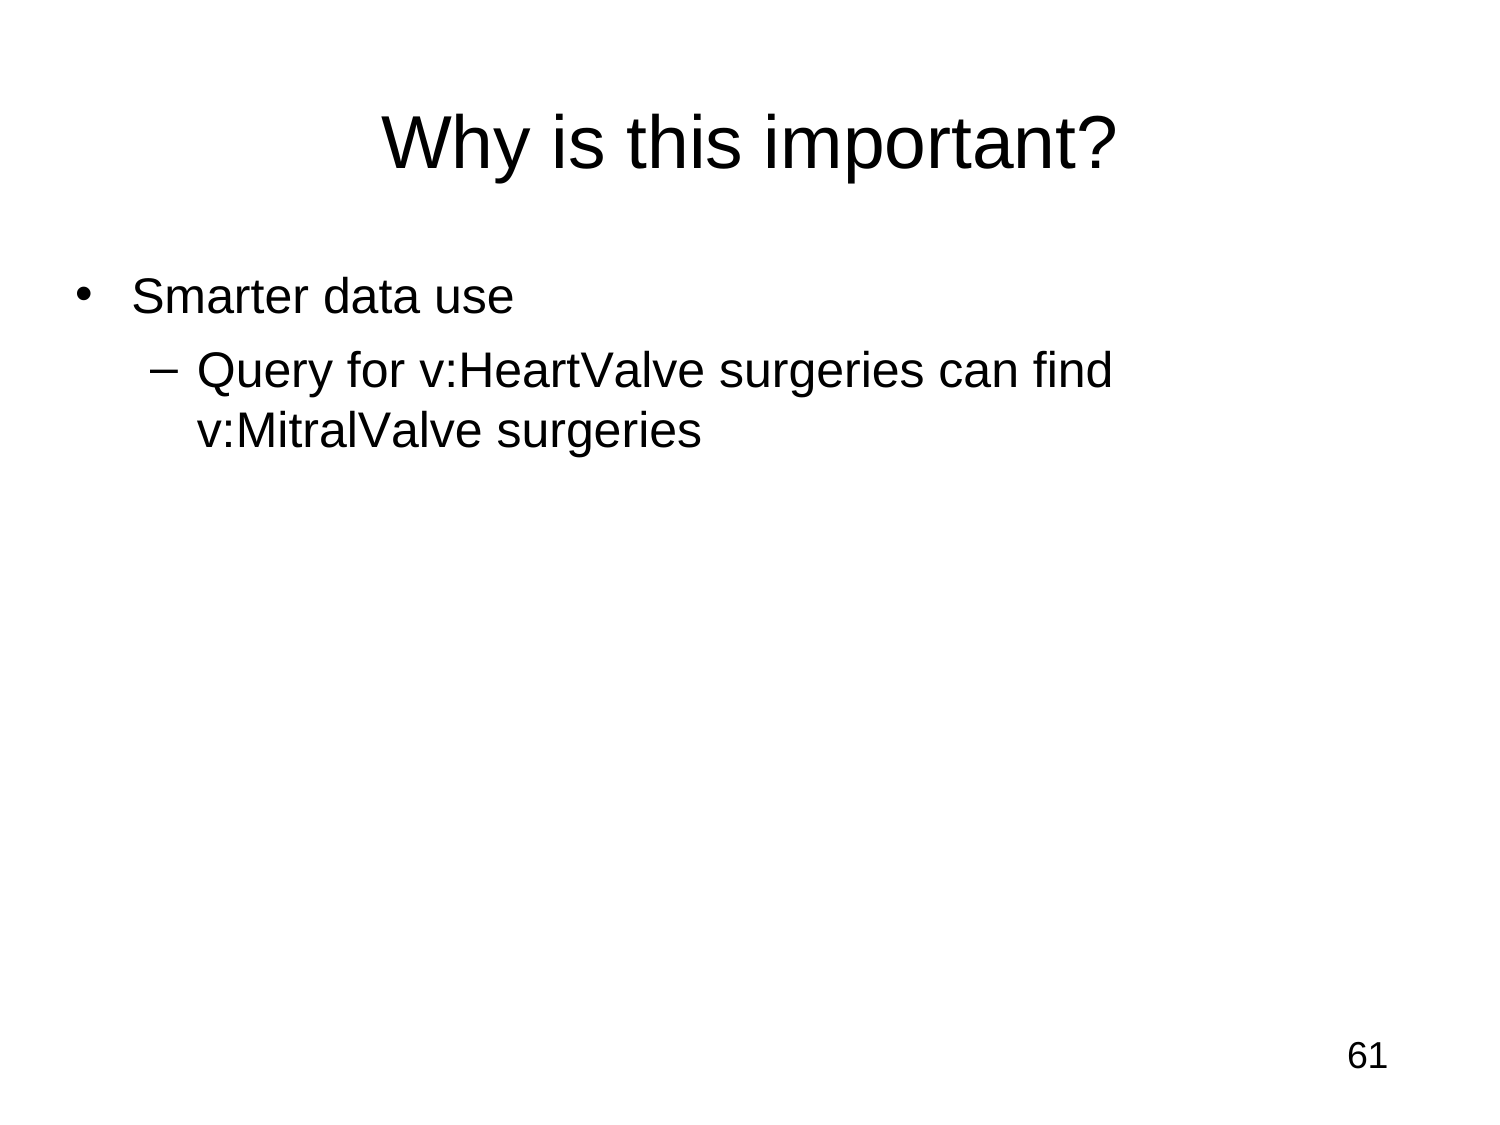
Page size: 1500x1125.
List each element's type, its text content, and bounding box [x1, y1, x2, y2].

title Why is this important? [75, 44, 1425, 233]
list Smarter data use Query for v:HeartValve surgeries can find v:MitralValve surgeries [75, 263, 1395, 916]
